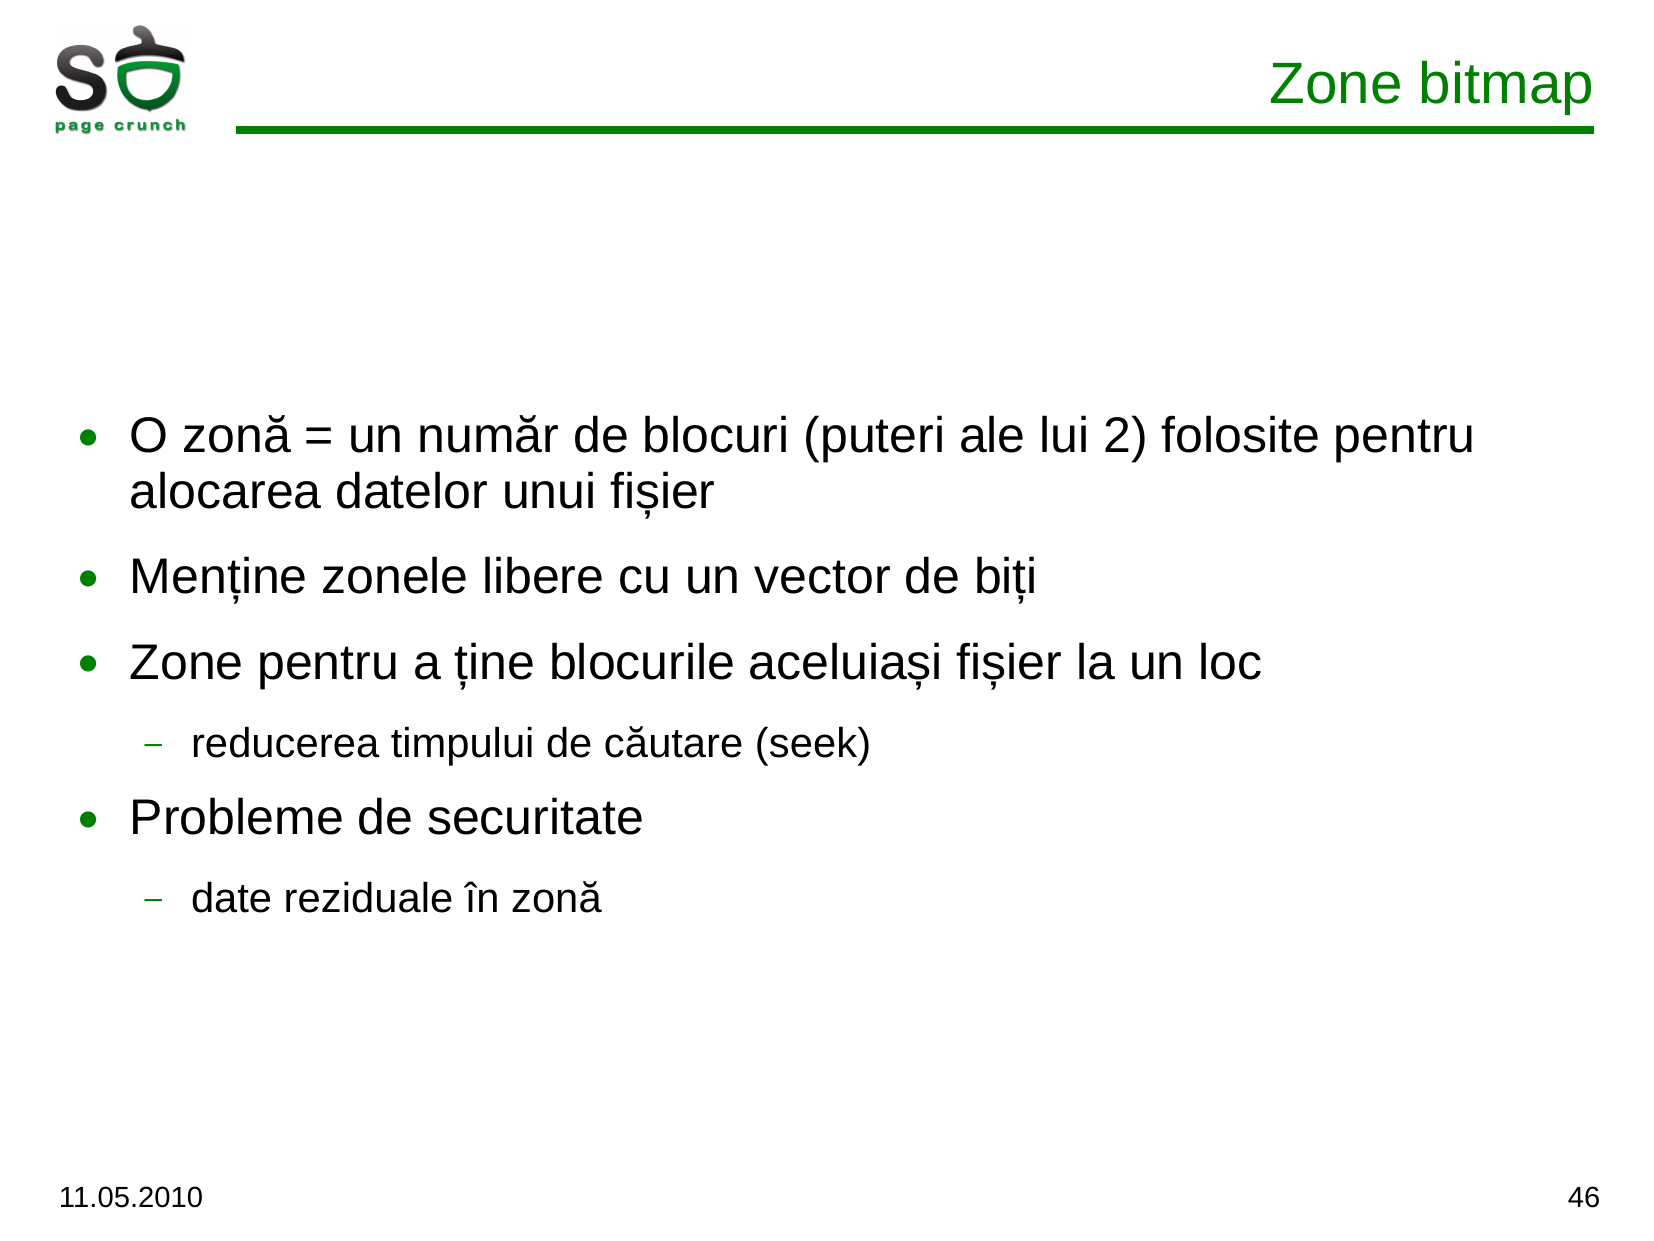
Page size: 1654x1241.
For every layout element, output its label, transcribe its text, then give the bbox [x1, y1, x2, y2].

title Zone bitmap [236, 49, 1595, 119]
picture [53, 23, 188, 136]
list O zonă = un număr de blocuri (puteri ale lui 2) folosite pentru alocarea datelor unui fișier Menține zonele libere cu un vector de biți Zone pentru a ține blocurile aceluiași fișier la un loc reducerea timpului de căutare (seek) Probleme de securitate date reziduale în zonă [59, 177, 1595, 1152]
